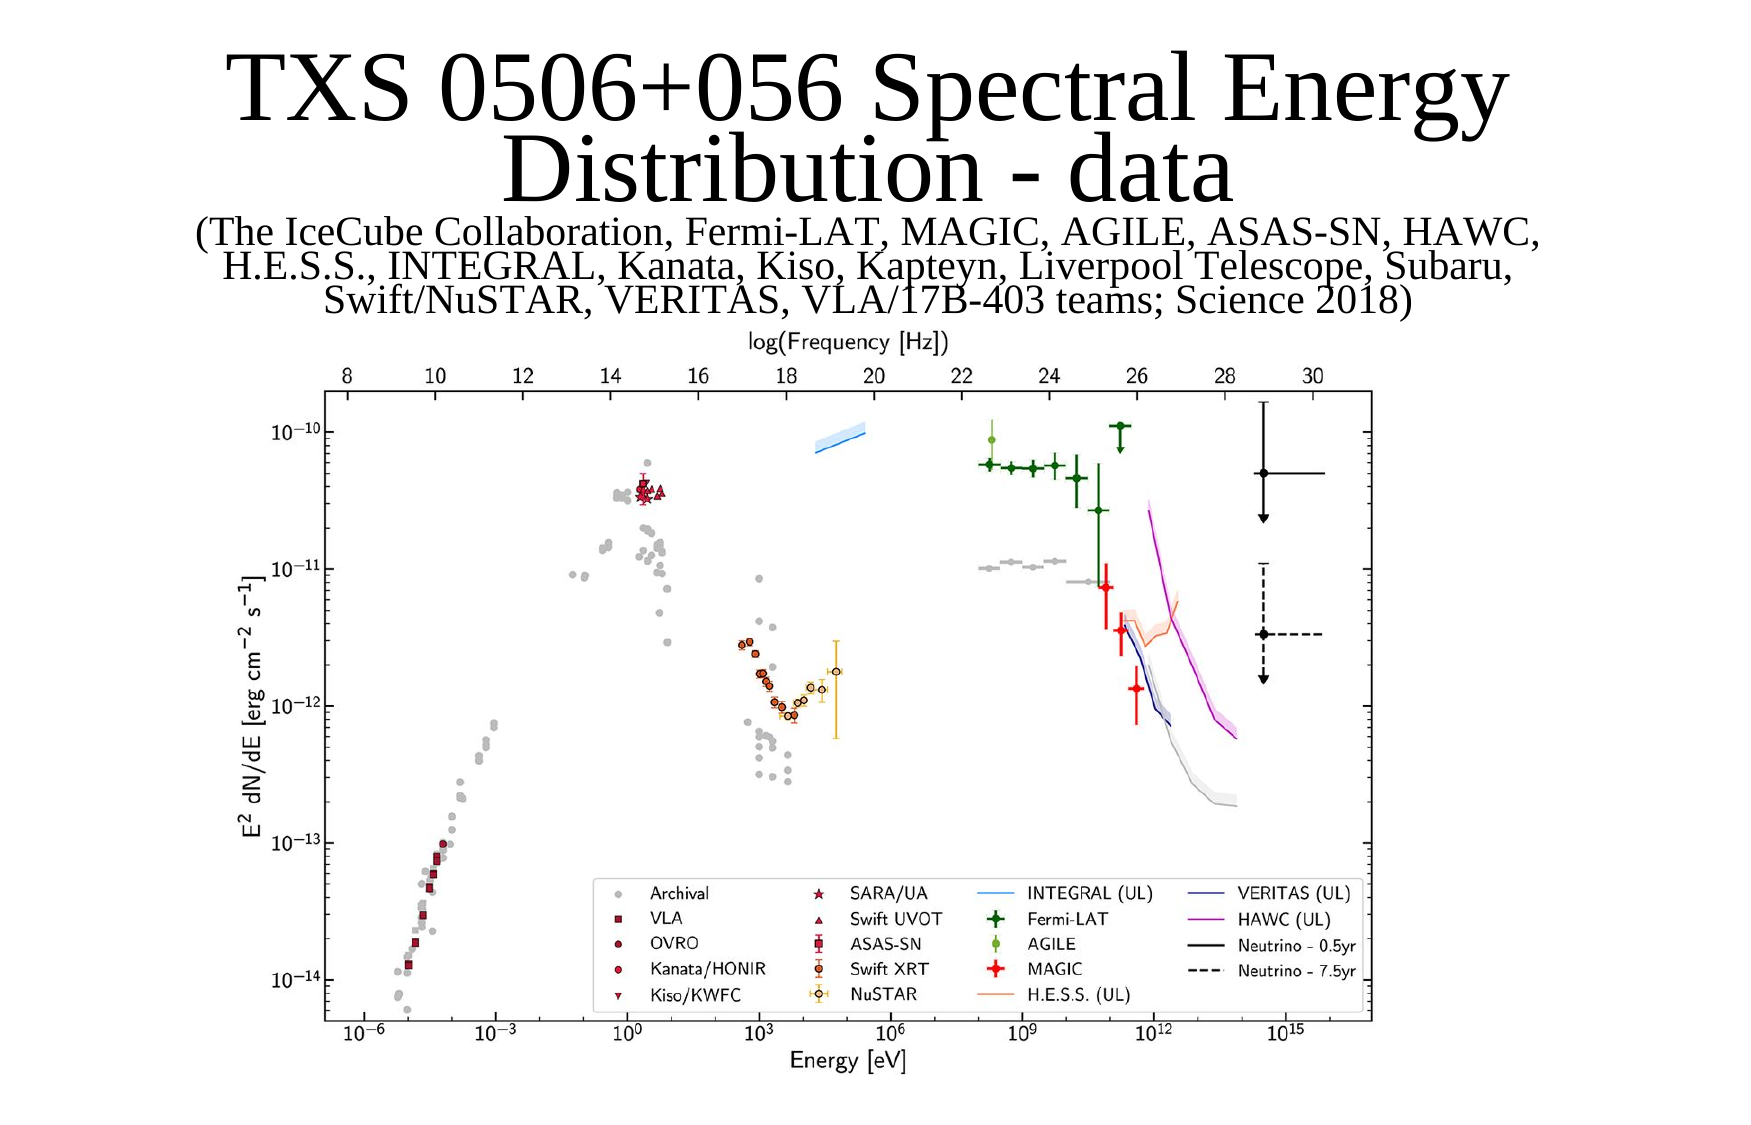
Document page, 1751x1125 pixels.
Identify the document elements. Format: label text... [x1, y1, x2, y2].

picture [225, 329, 1376, 1075]
title TXS 0506+056 Spectral Energy Distribution - data (The IceCube Collaboration, Fermi-LAT, MAGIC, AGILE, ASAS-SN, HAWC, H.E.S.S., INTEGRAL, Kanata, Kiso, Kapteyn, Liverpool Telescope, Subaru, Swift/NuSTAR, VERITAS, VLA/17B-403 teams; Science 2018) [131, 35, 1606, 340]
